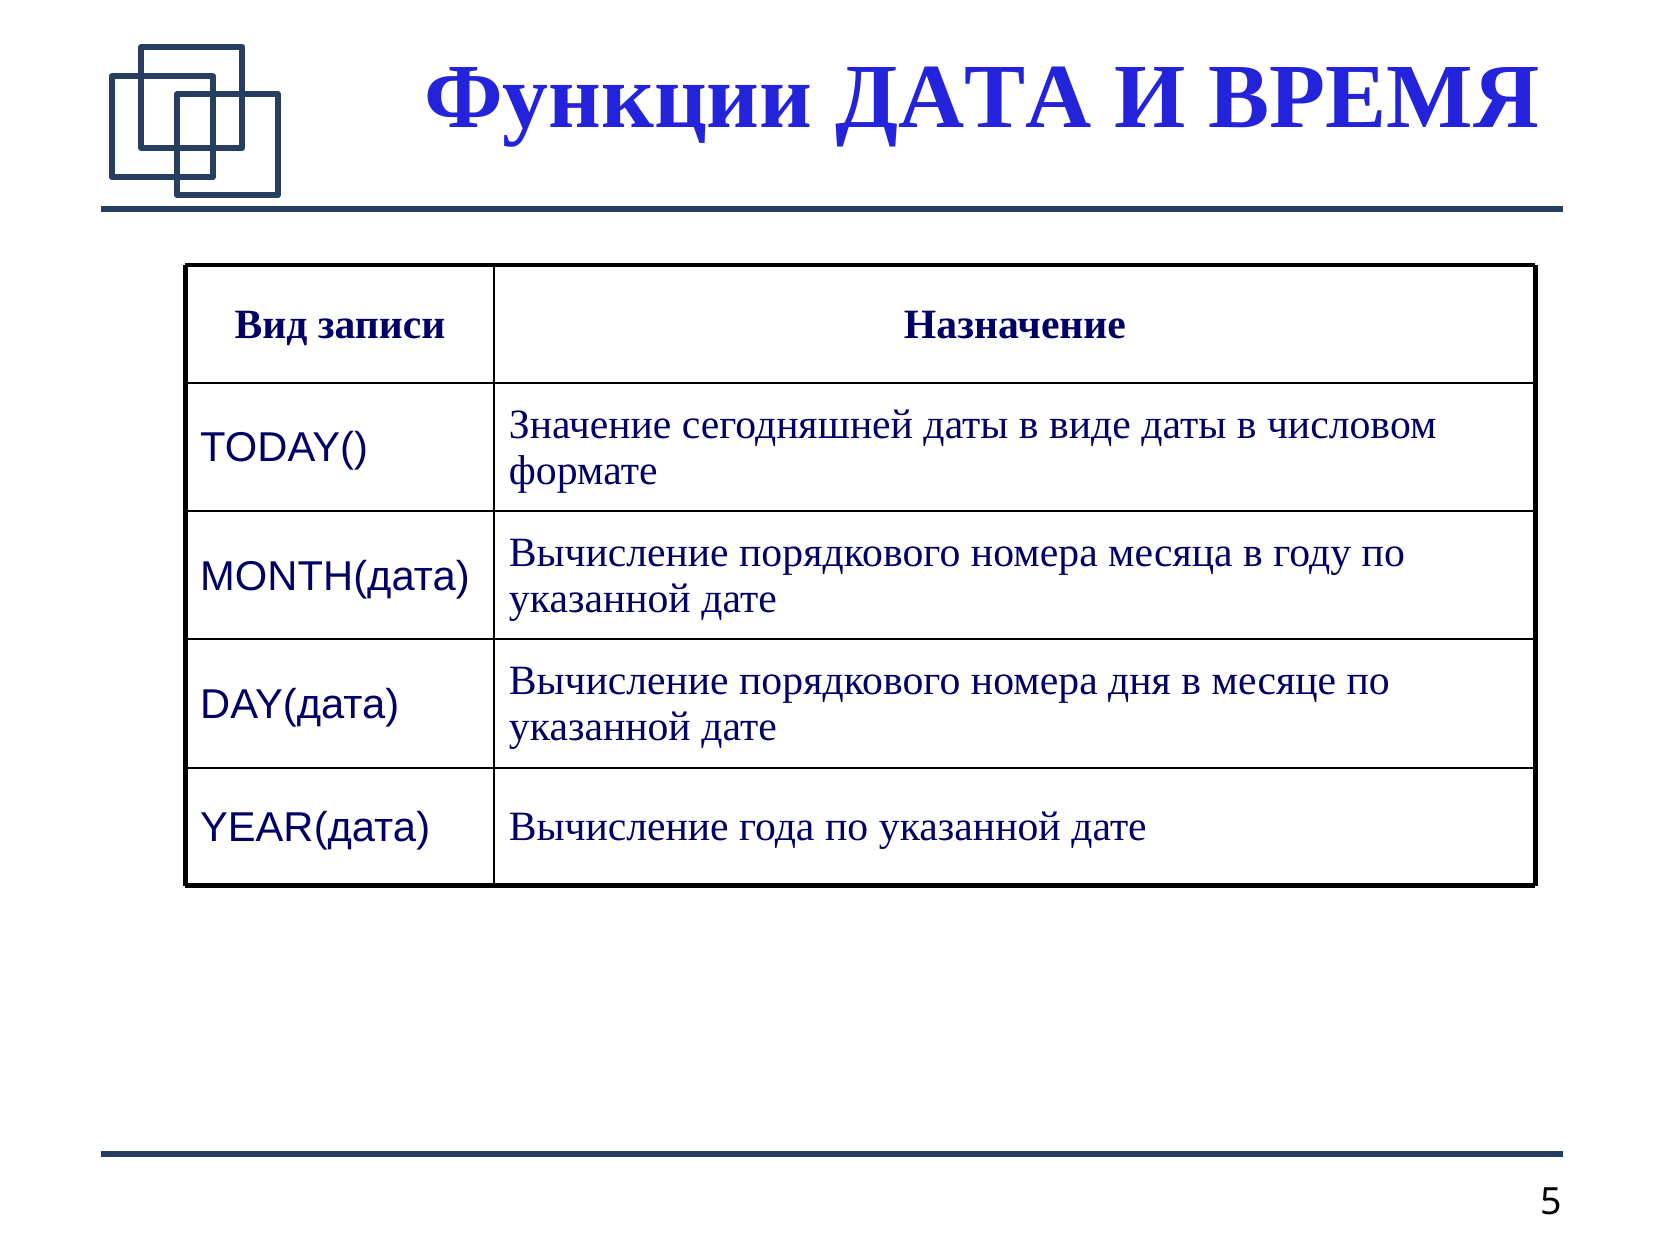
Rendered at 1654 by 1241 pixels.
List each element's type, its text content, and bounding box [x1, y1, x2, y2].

text_box TODAY() [188, 384, 493, 510]
text_box Вычисление года по указанной дате [495, 769, 1533, 883]
text_box Вид записи [188, 267, 493, 382]
text_box Вычисление порядкового номера месяца в году по указанной дате [495, 512, 1533, 638]
text_box YEAR(дата) [188, 769, 493, 883]
text_box Вычисление порядкового номера дня в месяце по указанной дате [495, 640, 1533, 767]
text_box MONTH(дата) [188, 512, 493, 638]
text_box Назначение [495, 267, 1533, 382]
text_box DAY(дата) [188, 640, 493, 767]
text_box Функции ДАТА И ВРЕМЯ [370, 46, 1595, 148]
text_box Значение сегодняшней даты в виде даты в числовом формате [495, 384, 1533, 510]
